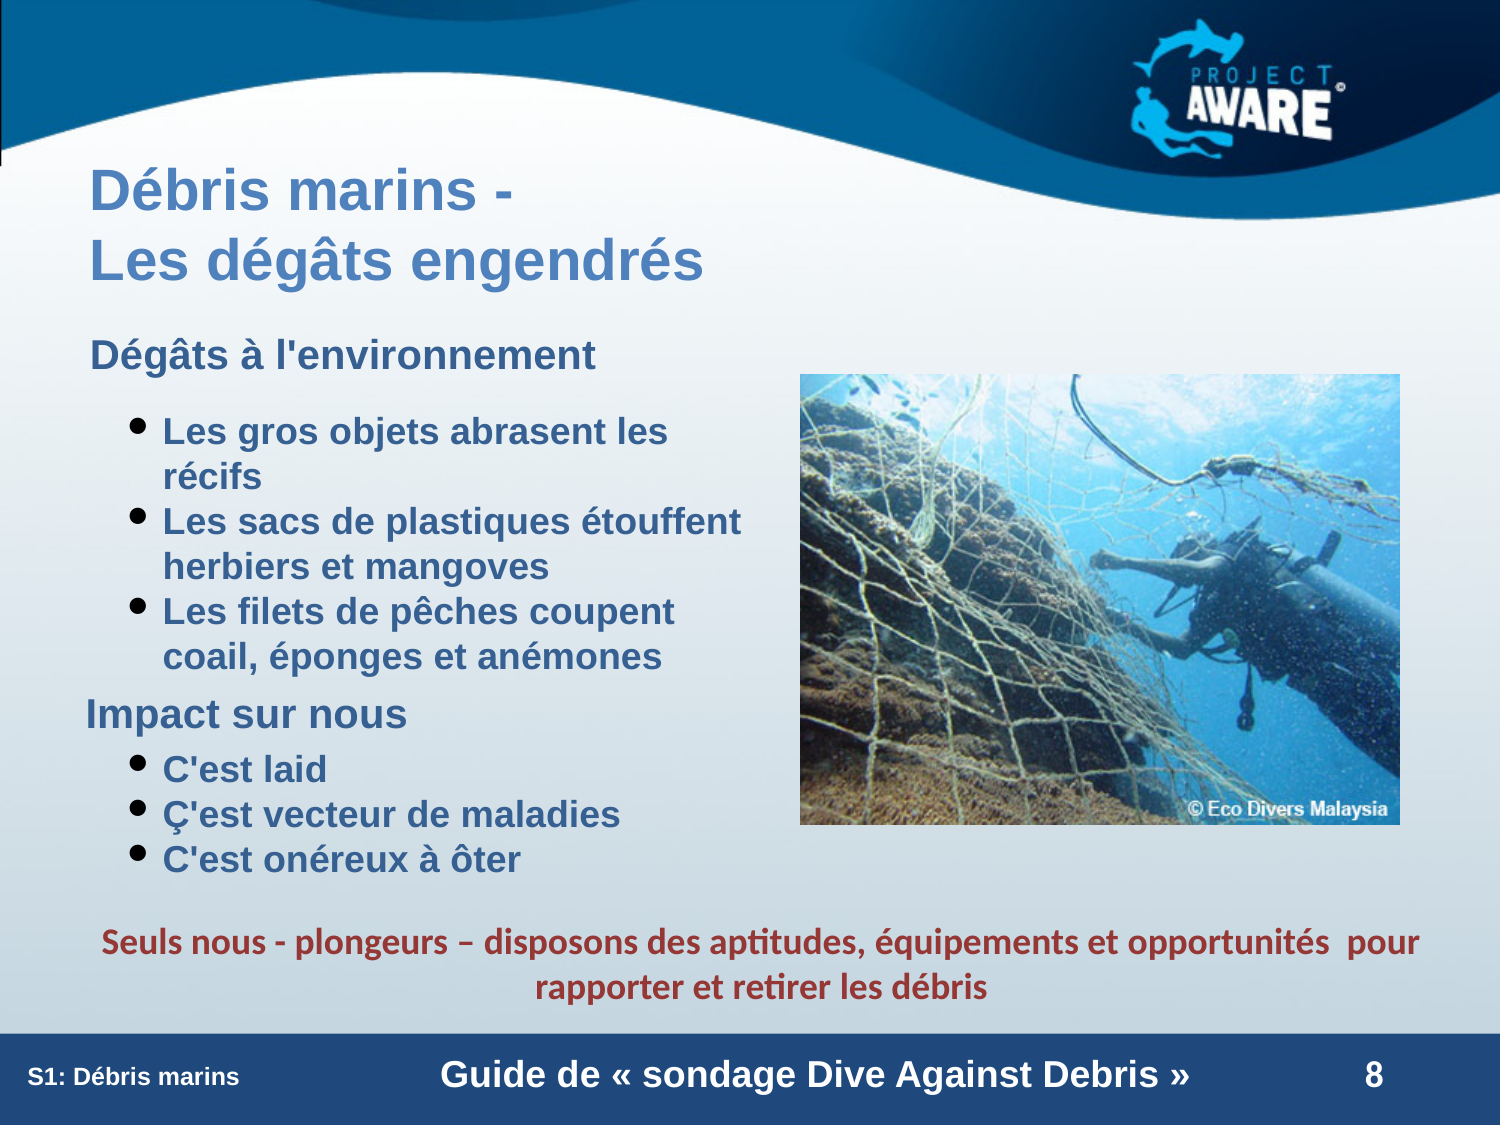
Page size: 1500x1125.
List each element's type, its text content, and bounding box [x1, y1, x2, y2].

text_box Les gros objets abrasent les récifs Les sacs de plastiques étouffent herbiers et mangoves Les filets de pêches coupent coail, éponges et anémones [112, 399, 775, 675]
text_box C'est laid Ç'est vecteur de maladies C'est onéreux à ôter [112, 737, 750, 886]
text_box Guide de « sondage Dive Against Debris » [425, 1042, 1276, 1103]
text_box Dégâts à l'environnement [74, 320, 1413, 388]
text_box <numéro> [1350, 1042, 1475, 1103]
text_box Seuls nous - plongeurs – disposons des aptitudes, équipements et opportunités pour rapporter et retirer les débris [70, 909, 1453, 1035]
text_box S1: Débris marins [12, 1052, 425, 1103]
text_box Impact sur nous [70, 679, 1409, 792]
text_box Débris marins - Les dégâts engendrés [75, 145, 950, 308]
picture [0, 0, 1500, 1037]
